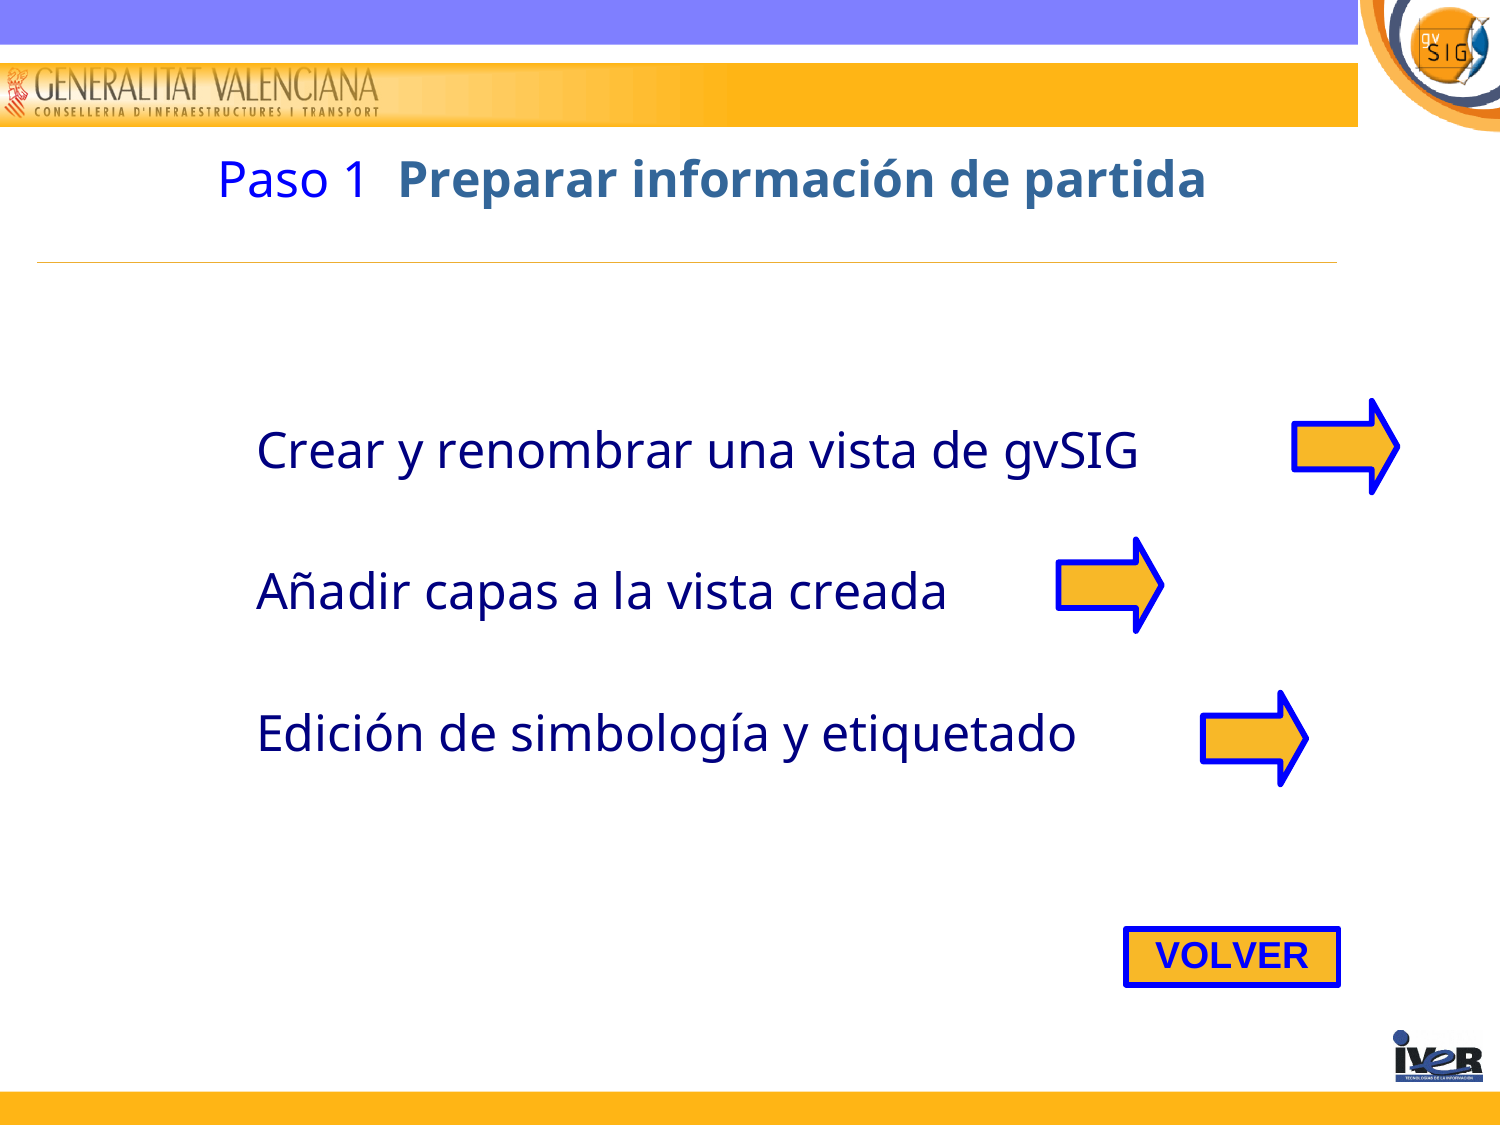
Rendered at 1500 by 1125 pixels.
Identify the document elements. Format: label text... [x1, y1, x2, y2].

picture [1393, 1030, 1483, 1082]
text_box [1202, 692, 1307, 785]
text_box VOLVER [1126, 928, 1339, 985]
text_box Paso 1 Preparar información de partida [0, 137, 1426, 220]
text_box [1294, 400, 1398, 493]
subtitle Crear y renombrar una vista de gvSIG Añadir capas a la vista creada Edición de simbología y etiquetado [229, 268, 1259, 775]
picture [1358, 0, 1500, 133]
text_box [1058, 539, 1162, 631]
